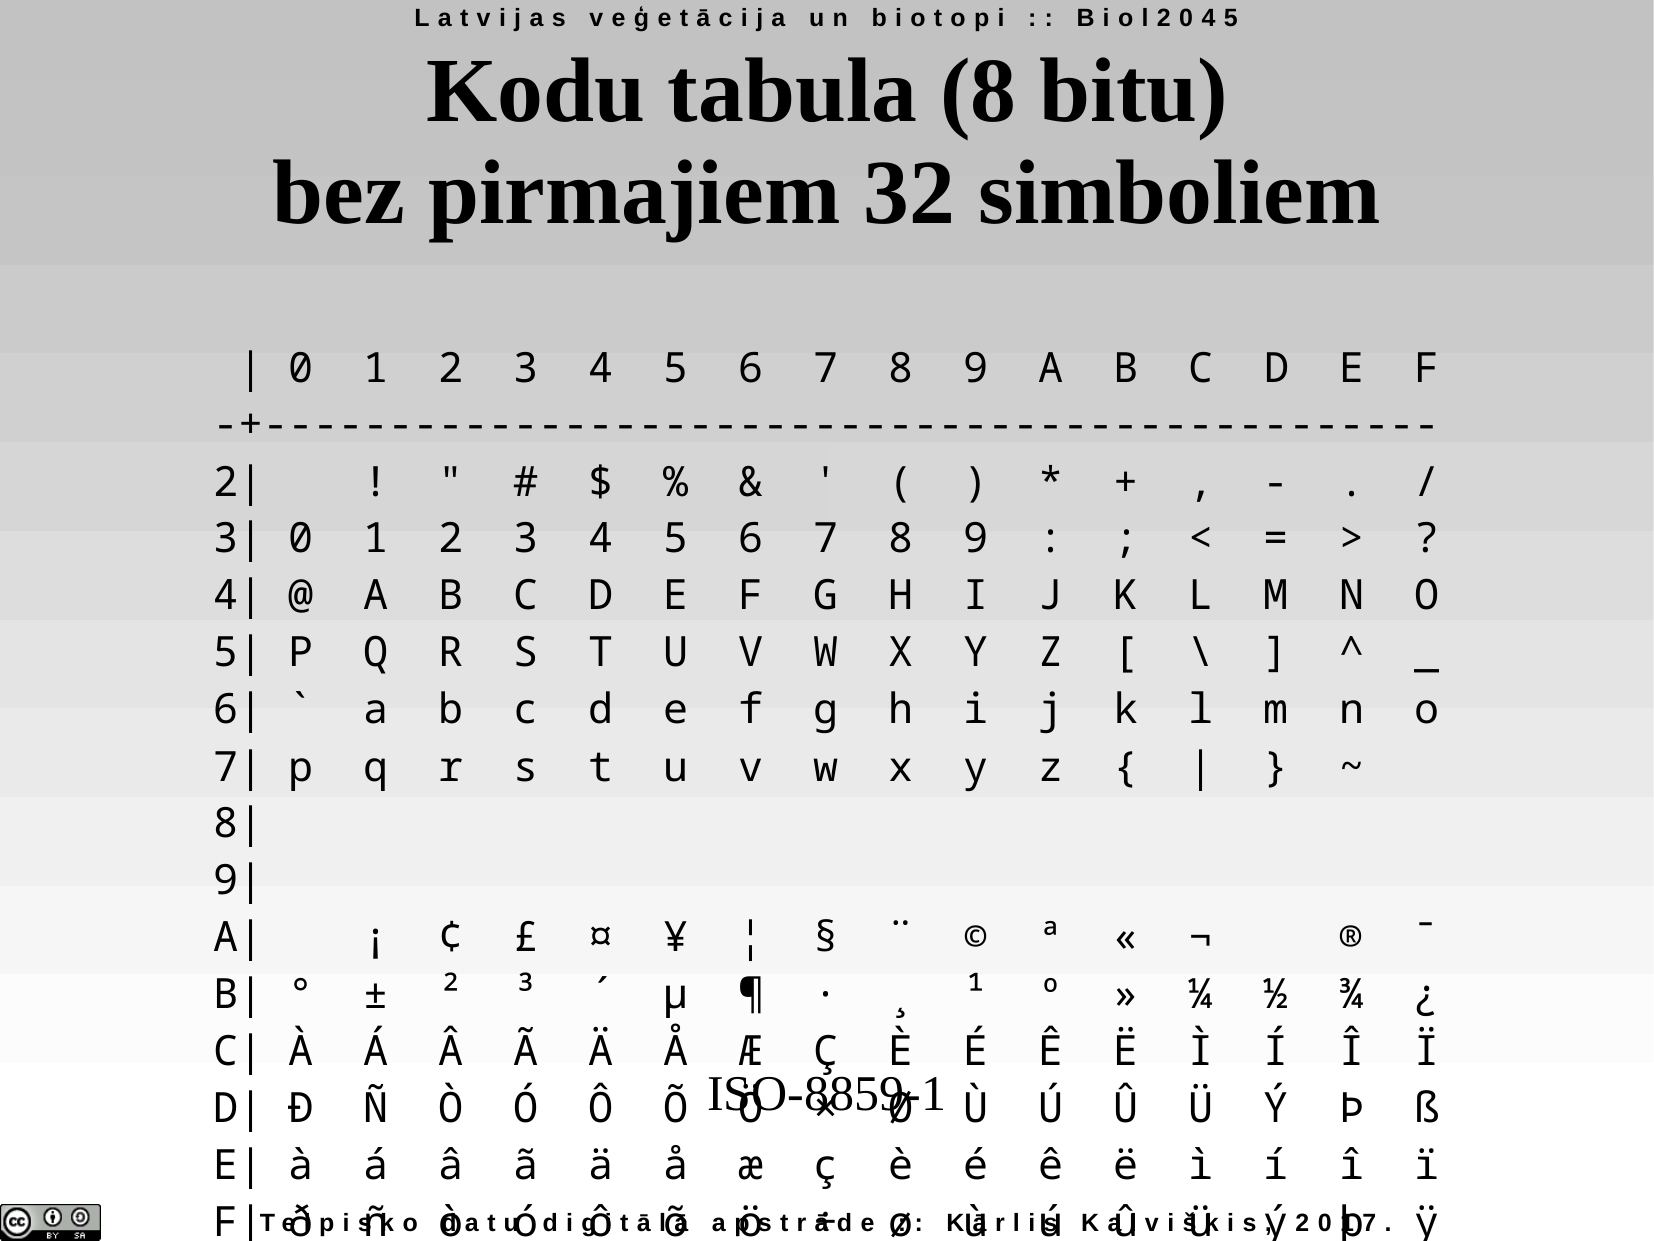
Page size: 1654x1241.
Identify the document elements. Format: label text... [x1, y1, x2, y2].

title Kodu tabula (8 bitu) bez pirmajiem 32 simboliem [59, 37, 1596, 246]
picture [0, 0, 1654, 1241]
text_box | 0 1 2 3 4 5 6 7 8 9 A B C D E F -+----------------------------------------------- 2| ! " # $ % & ' ( ) * + , - . / 3| 0 1 2 3 4 5 6 7 8 9 : ; < = > ? 4| @ A B C D E F G H I J K L M N O 5| P Q R S T U V W X Y Z [ \ ] ^ _ 6| ` a b c d e f g h i j k l m n o 7| p q r s t u v w x y z { | } ~ 8| 9| A| ¡ ¢ £ ¤ ¥ ¦ § ¨ © ª « ¬ ­ ® ¯ B| ° ± ² ³ ´ µ ¶ · ¸ ¹ º » ¼ ½ ¾ ¿ C| À Á Â Ã Ä Å Æ Ç È É Ê Ë Ì Í Î Ï D| Ð Ñ Ò Ó Ô Õ Ö × Ø Ù Ú Û Ü Ý Þ ß E| à á â ã ä å æ ç è é ê ë ì í î ï F| ð ñ ò ó ô õ ö ÷ ø ù ú û ü ý þ ÿ [213, 337, 1439, 1094]
text_box ISO-8859-1 [707, 1070, 947, 1116]
picture [1348, 1216, 1358, 1233]
